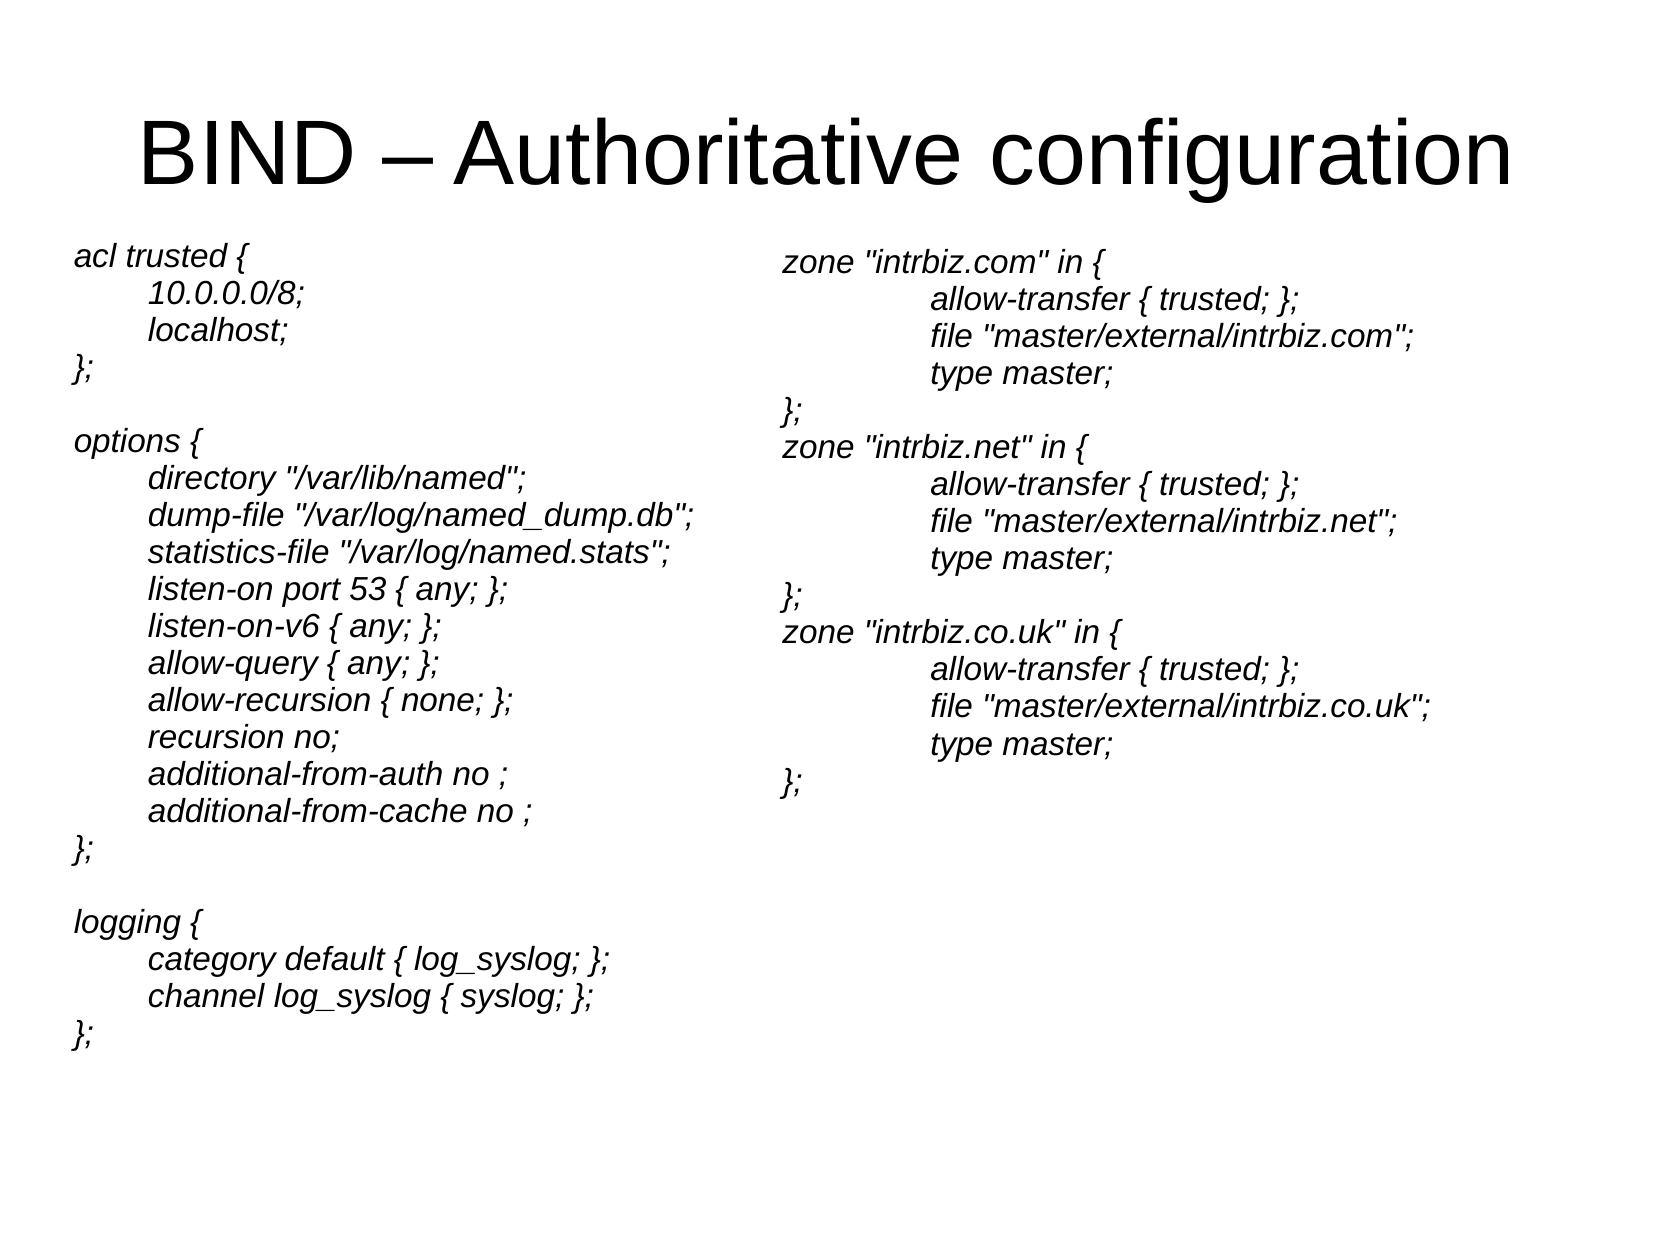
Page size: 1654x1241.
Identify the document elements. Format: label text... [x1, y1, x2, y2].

text_box zone "intrbiz.com" in { allow-transfer { trusted; }; file "master/external/intrbiz.com"; type master; }; zone "intrbiz.net" in { allow-transfer { trusted; }; file "master/external/intrbiz.net"; type master; }; zone "intrbiz.co.uk" in { allow-transfer { trusted; }; file "master/external/intrbiz.co.uk"; type master; }; [767, 236, 1565, 1182]
title BIND – Authoritative configuration [82, 49, 1571, 257]
text_box acl trusted { 10.0.0.0/8; localhost; }; options { directory "/var/lib/named"; dump-file "/var/log/named_dump.db"; statistics-file "/var/log/named.stats"; listen-on port 53 { any; }; listen-on-v6 { any; }; allow-query { any; }; allow-recursion { none; }; recursion no; additional-from-auth no ; additional-from-cache no ; }; logging { category default { log_syslog; }; channel log_syslog { syslog; }; }; [59, 229, 768, 1134]
